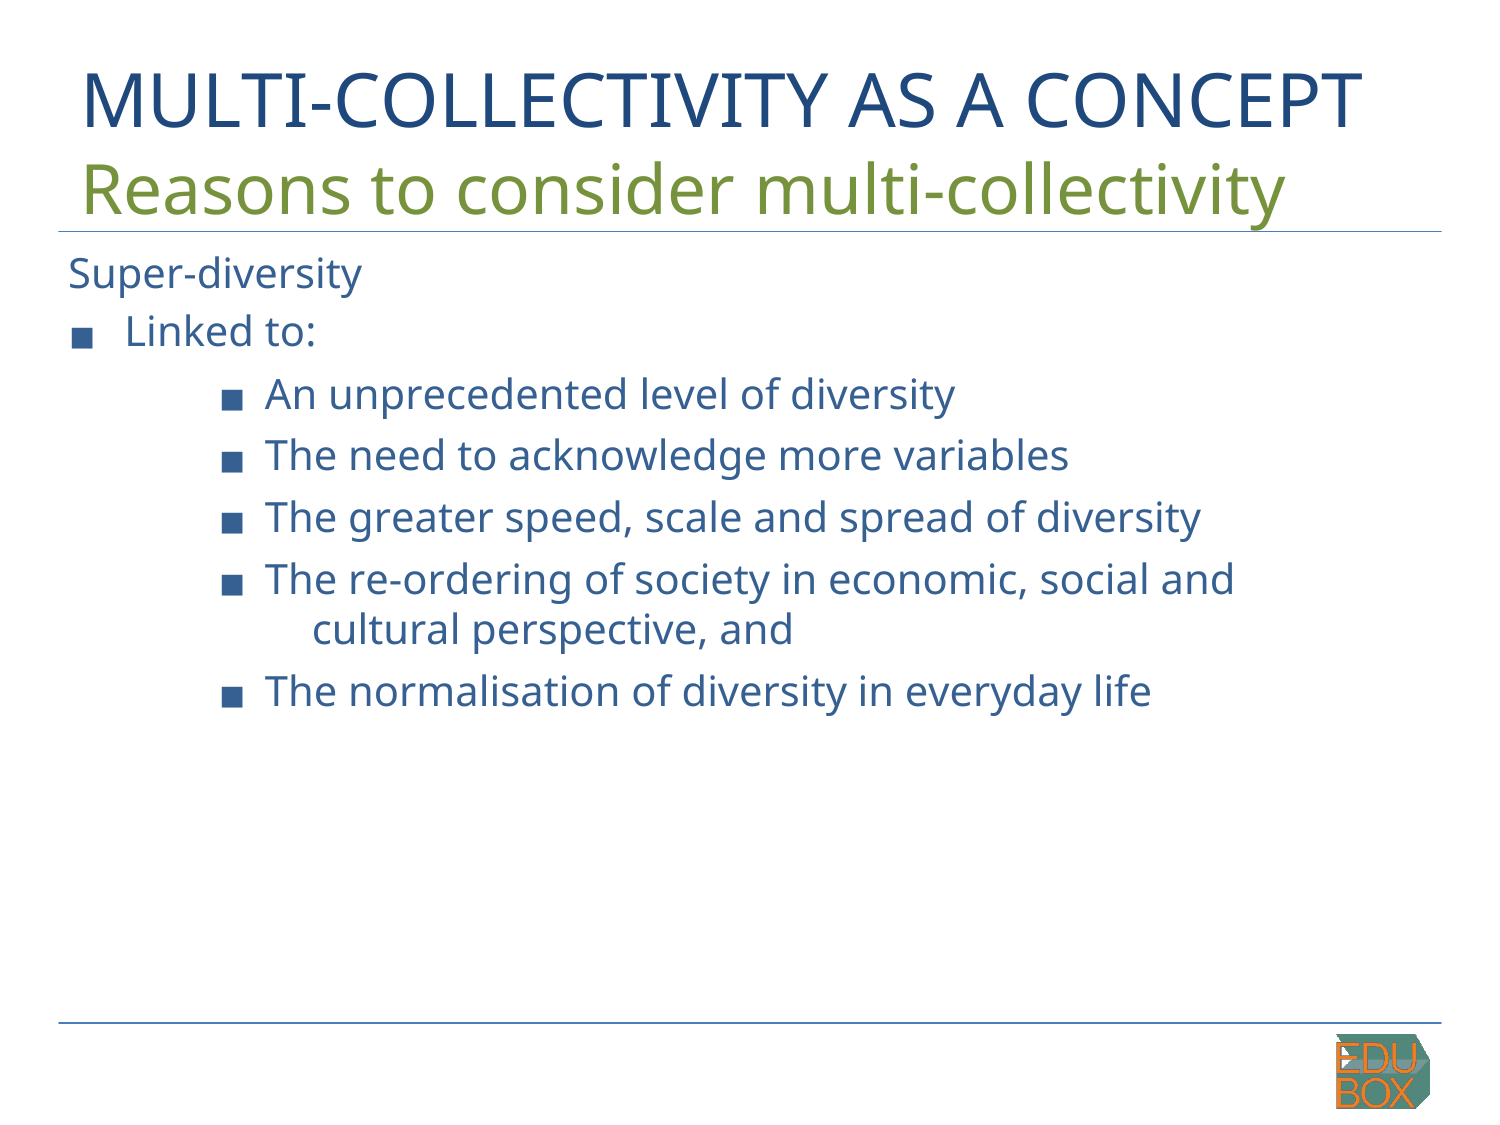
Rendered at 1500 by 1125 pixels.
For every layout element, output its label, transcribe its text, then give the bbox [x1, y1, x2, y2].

title MULTI-COLLECTIVITY AS A CONCEPT [64, 42, 1471, 153]
list Reasons to consider multi-collectivity [64, 153, 1412, 247]
list Super-diversity Linked to: An unprecedented level of diversity The need to acknowledge more variables The greater speed, scale and spread of diversity The re-ordering of society in economic, social and cultural perspective, and The normalisation of diversity in everyday life [53, 244, 1404, 995]
picture [1328, 1028, 1437, 1114]
